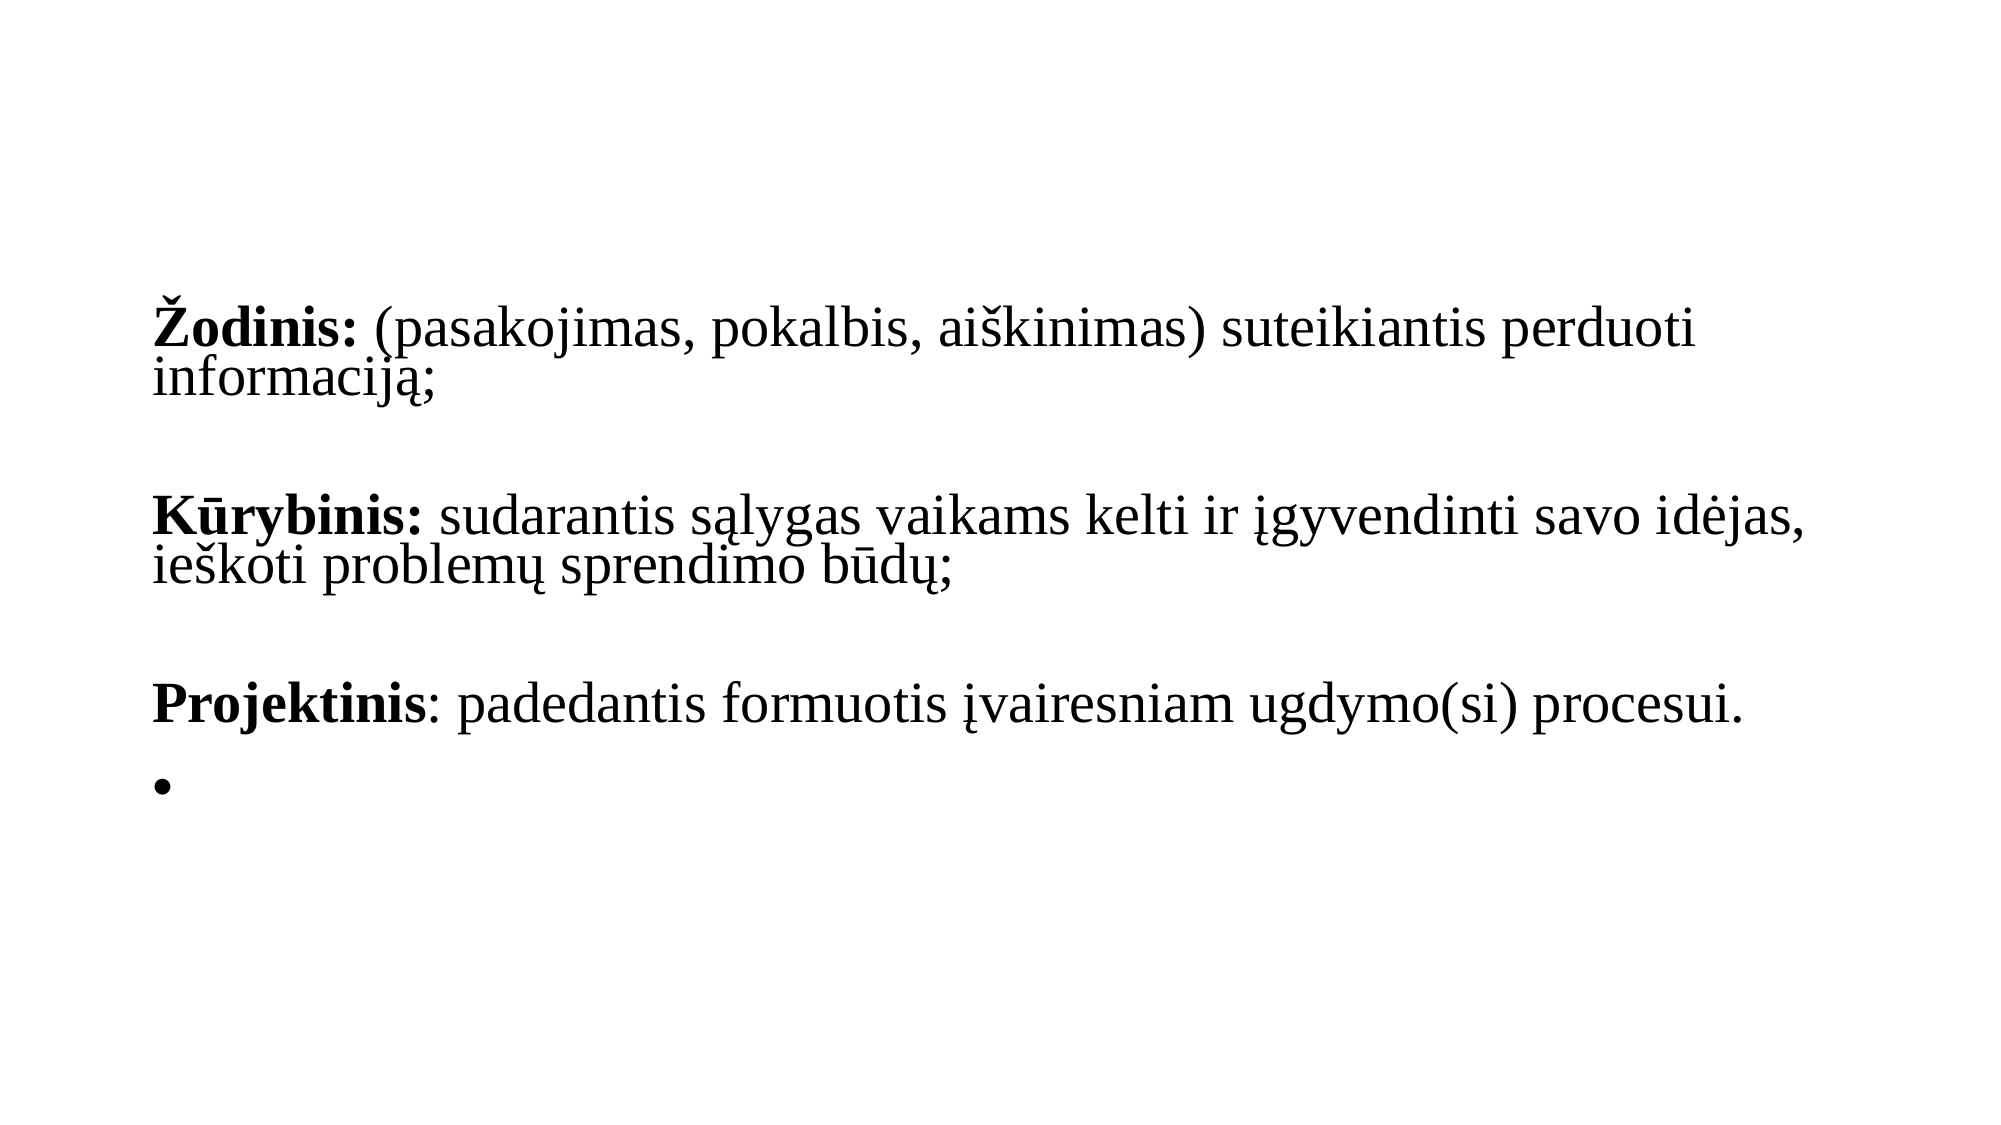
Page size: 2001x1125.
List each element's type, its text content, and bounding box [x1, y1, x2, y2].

list Žodinis: (pasakojimas, pokalbis, aiškinimas) suteikiantis perduoti informaciją; Kūrybinis: sudarantis sąlygas vaikams kelti ir įgyvendinti savo idėjas, ieškoti problemų sprendimo būdų; Projektinis: padedantis formuotis įvairesniam ugdymo(si) procesui. [137, 299, 1863, 1014]
